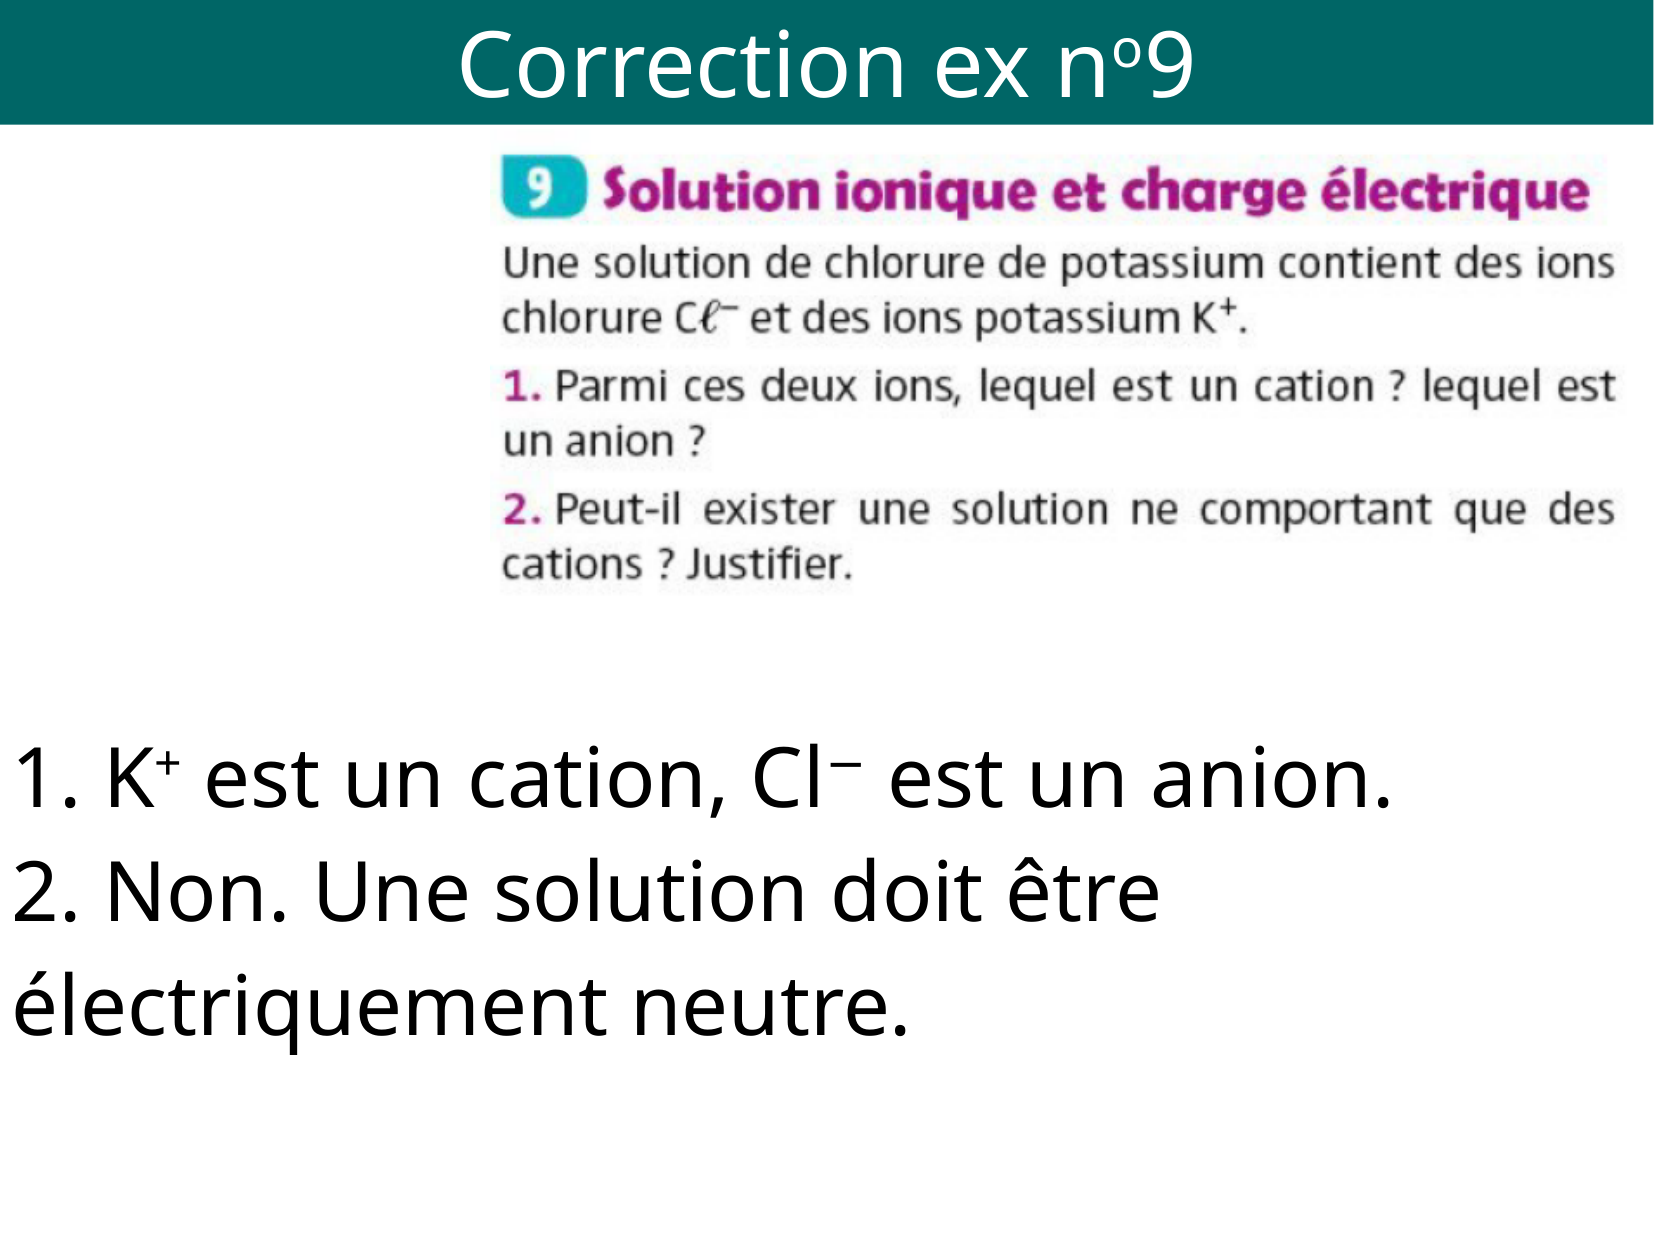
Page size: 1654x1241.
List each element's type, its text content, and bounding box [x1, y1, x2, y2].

title Correction ex no9 [0, 10, 1654, 114]
picture [490, 129, 1642, 615]
subtitle 1. K+ est un cation, Cl− est un anion. 2. Non. Une solution doit être électriquement neutre. [11, 129, 1642, 1229]
